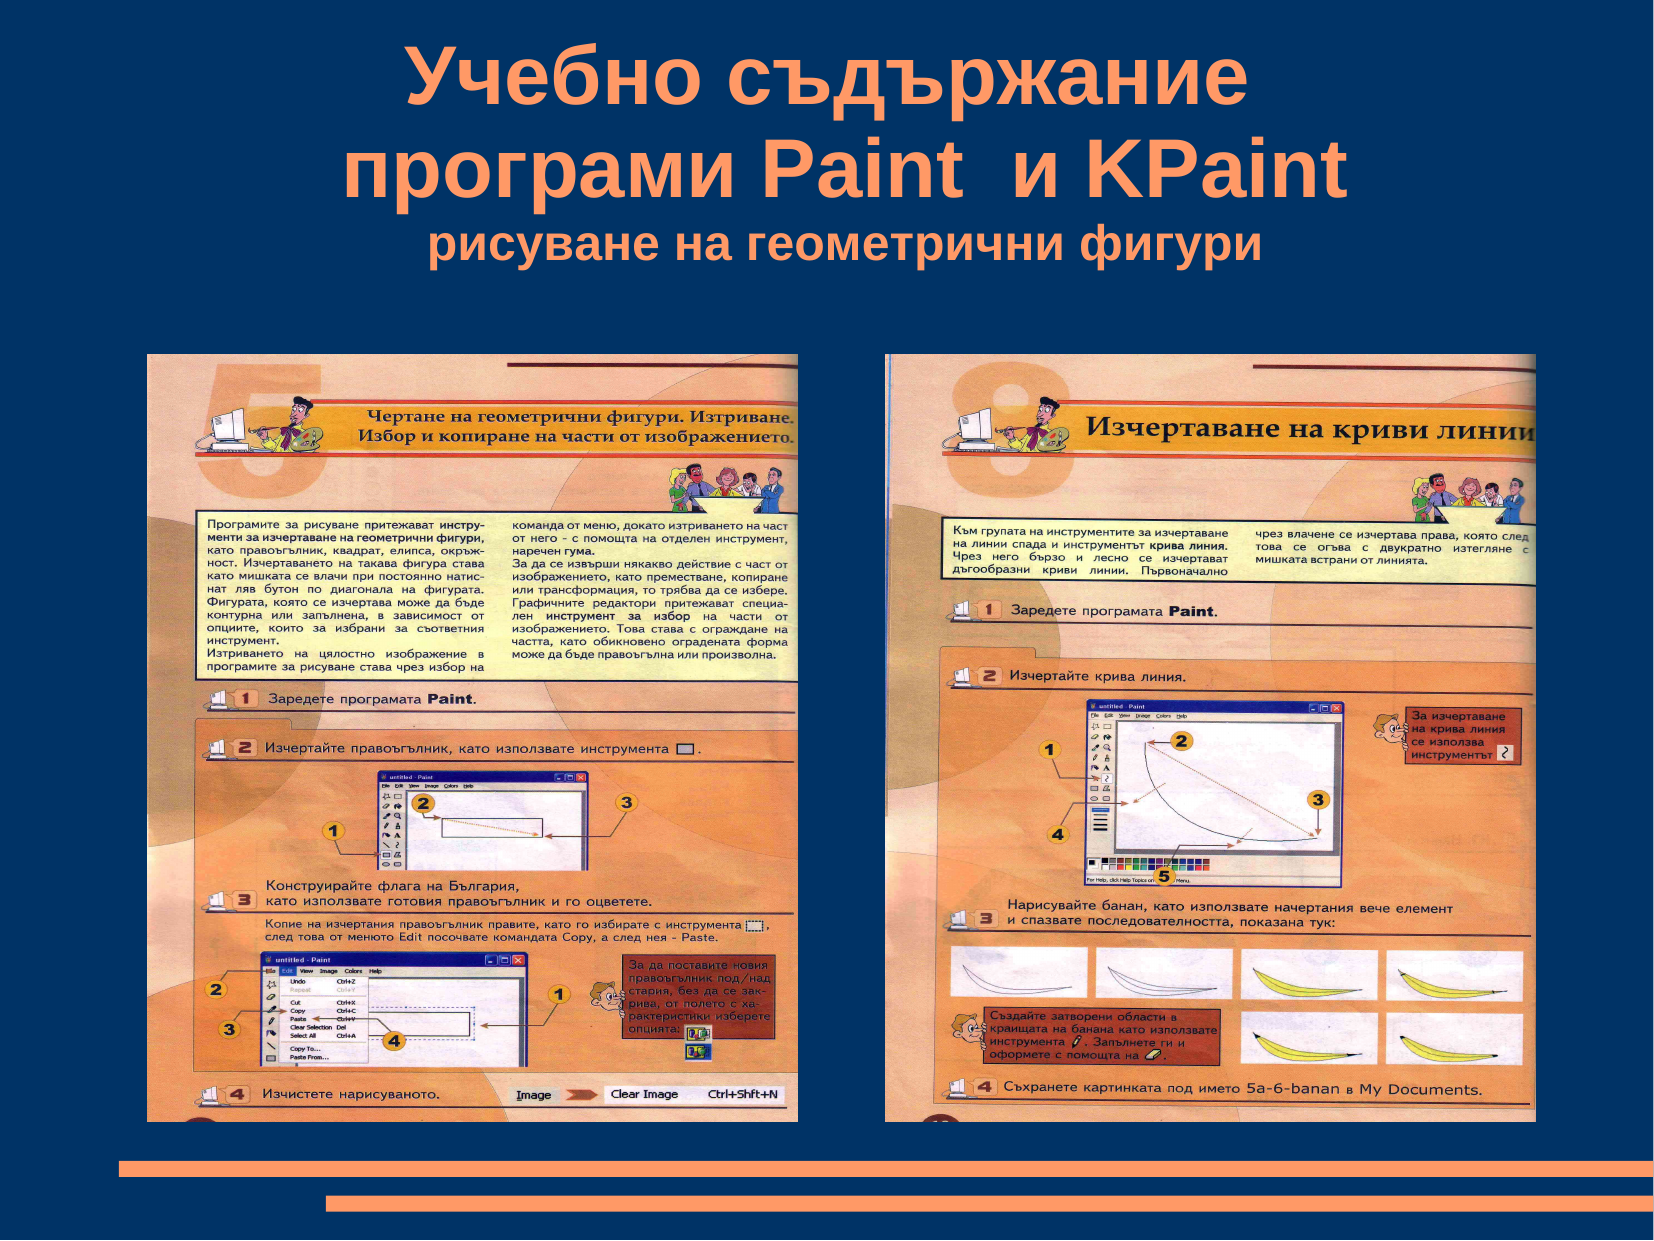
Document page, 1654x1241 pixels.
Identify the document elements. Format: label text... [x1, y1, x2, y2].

title Учебно съдържание програми Paint и KPaint рисуване на геометрични фигури [121, 23, 1534, 277]
picture [147, 354, 798, 1123]
picture [885, 354, 1536, 1123]
